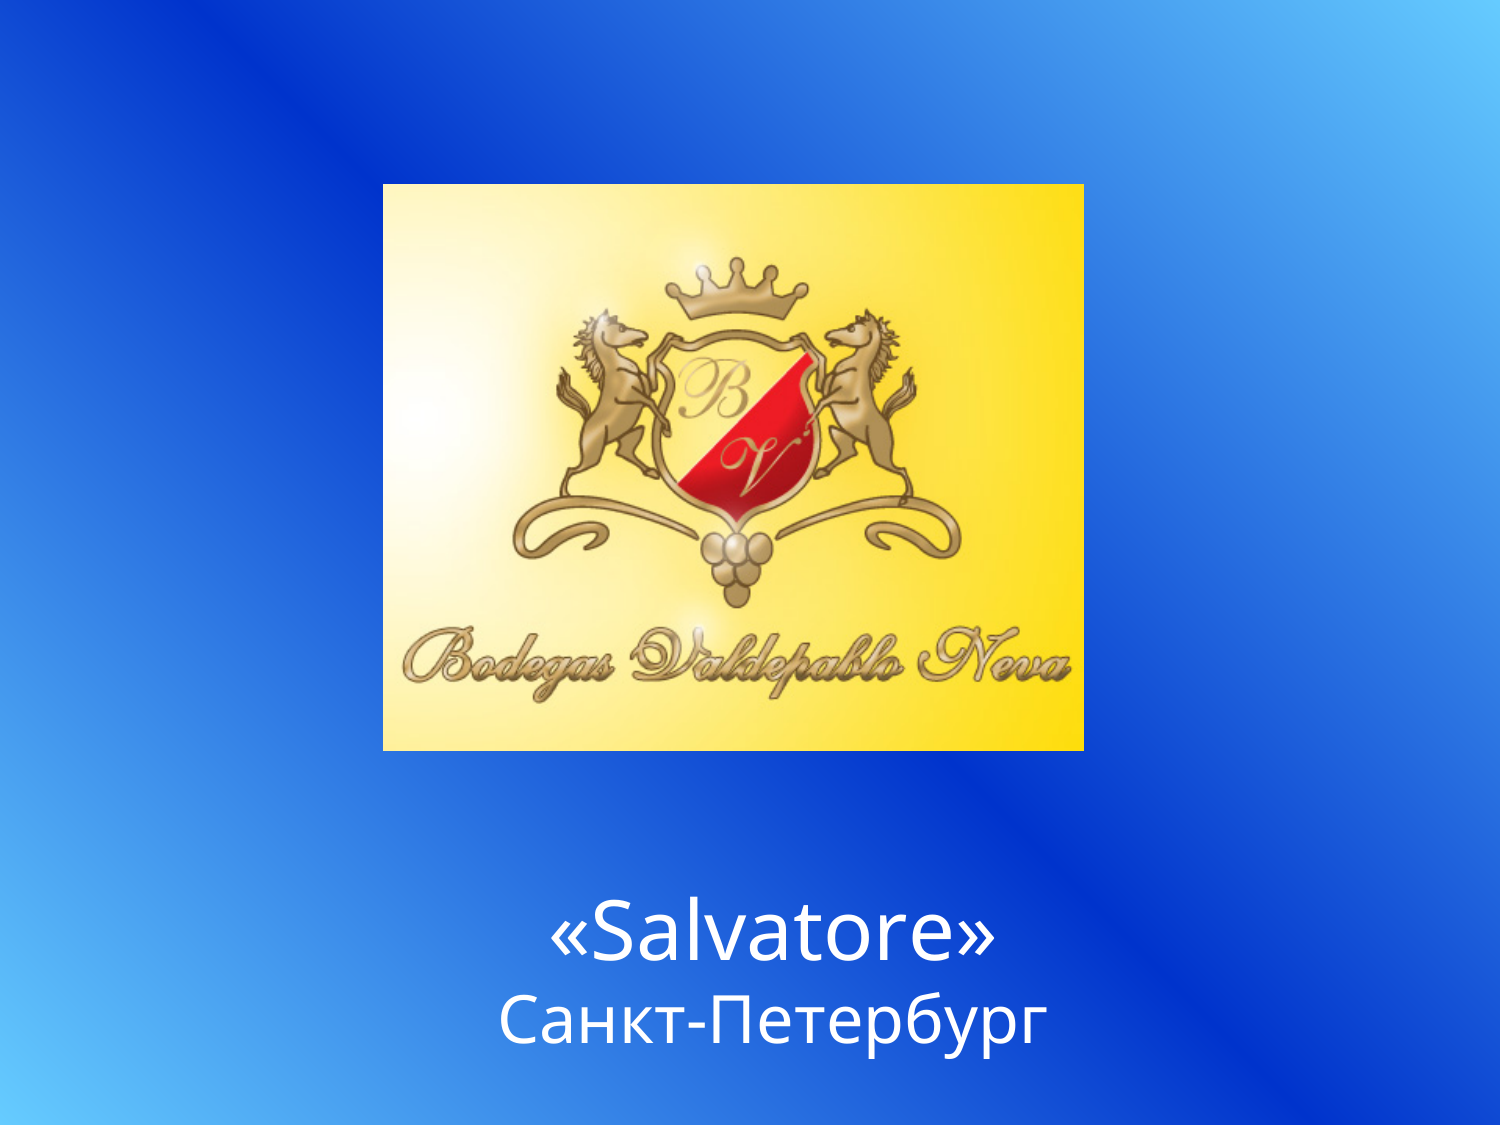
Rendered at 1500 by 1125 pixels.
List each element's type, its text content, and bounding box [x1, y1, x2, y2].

picture [383, 184, 1084, 751]
text_box «Salvatore» Санкт-Петербург [135, 846, 1411, 1088]
